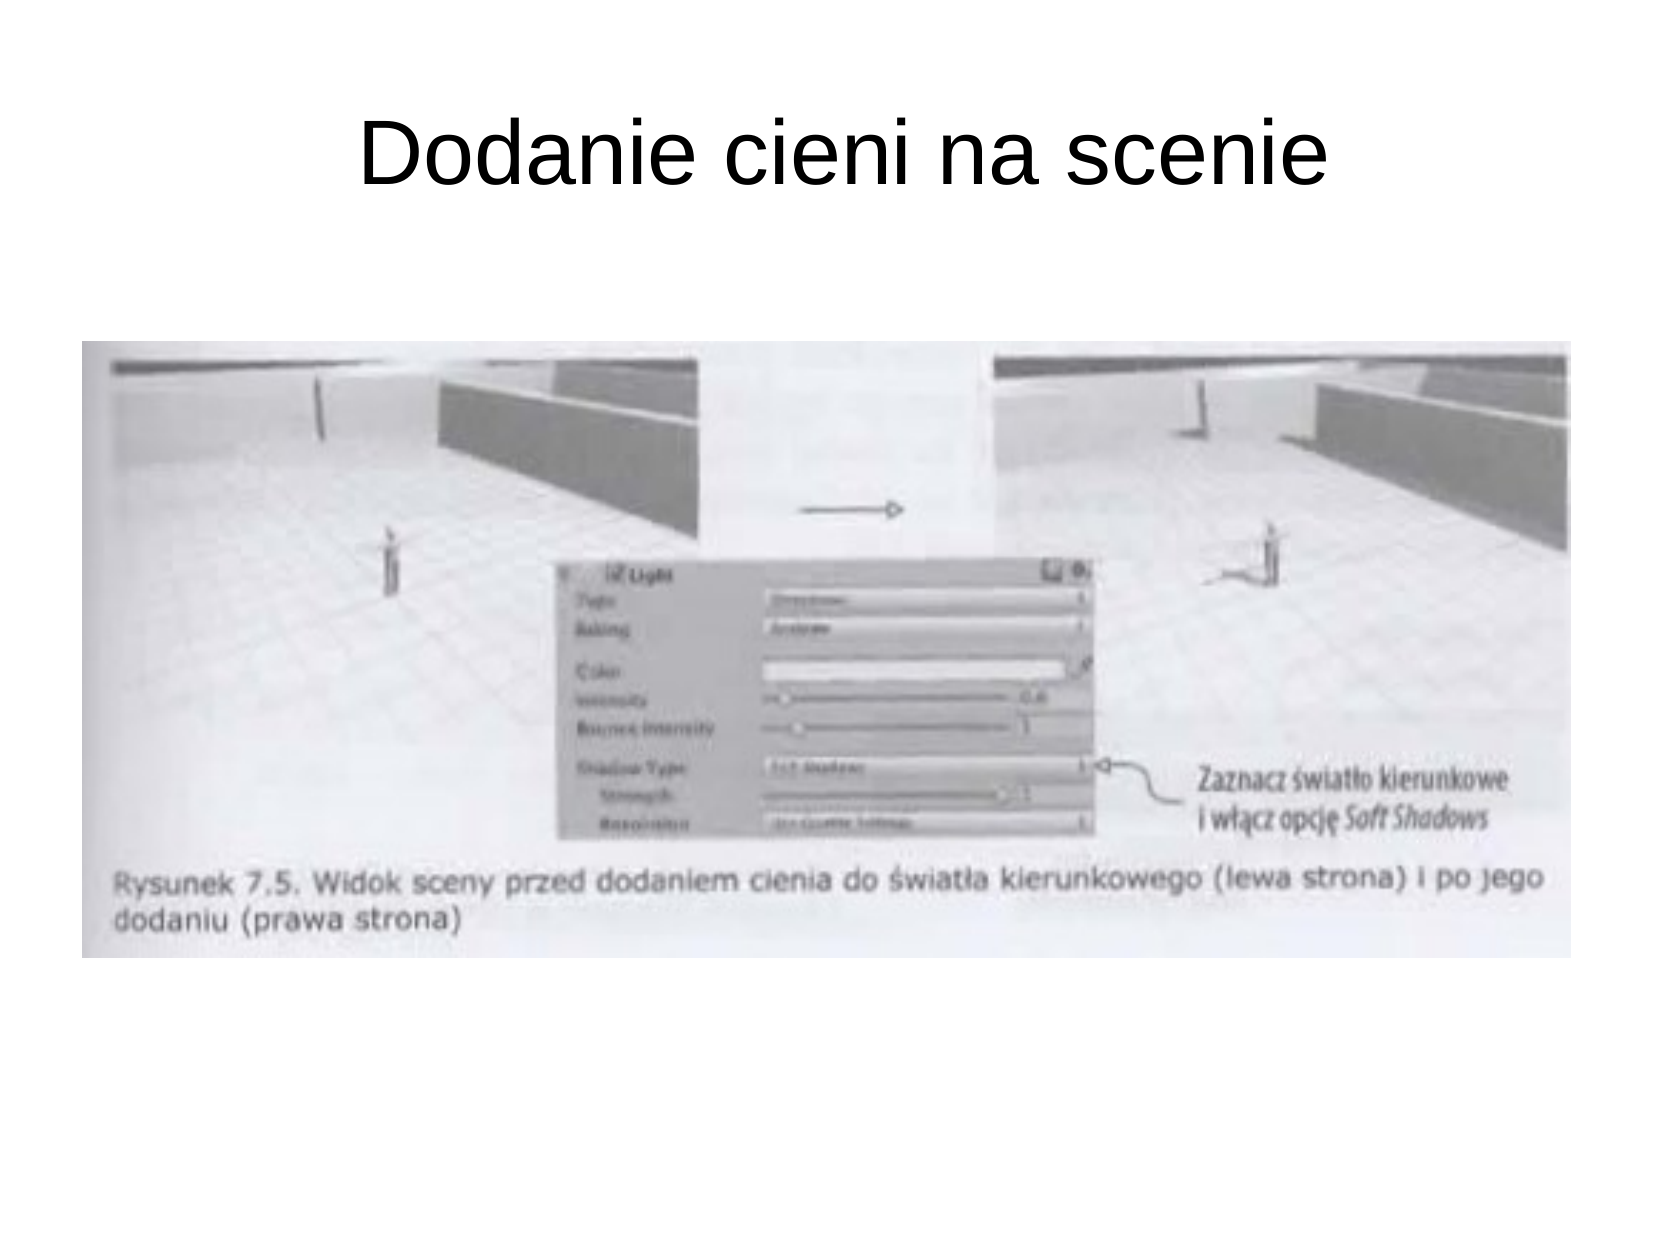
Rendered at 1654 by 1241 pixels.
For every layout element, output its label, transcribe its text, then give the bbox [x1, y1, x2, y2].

picture [82, 341, 1571, 958]
title Dodanie cieni na scenie [82, 49, 1571, 257]
